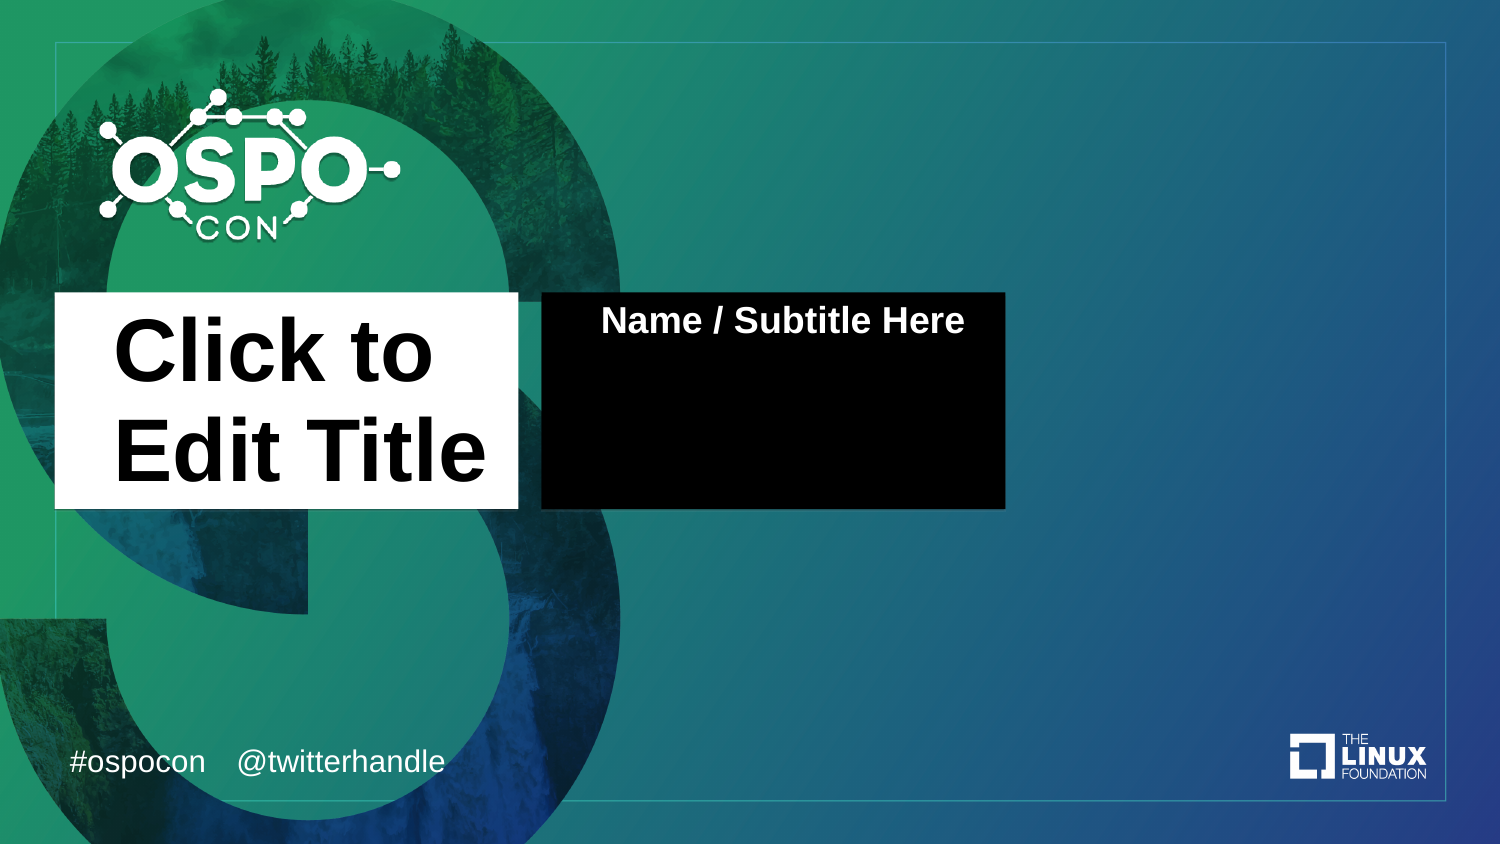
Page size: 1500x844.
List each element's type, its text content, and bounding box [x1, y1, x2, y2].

text_box #ospocon [54, 733, 221, 791]
list Click to Edit Title [54, 292, 541, 509]
list Name / Subtitle Here [54, 523, 552, 590]
text_box @twitterhandle [221, 733, 478, 791]
